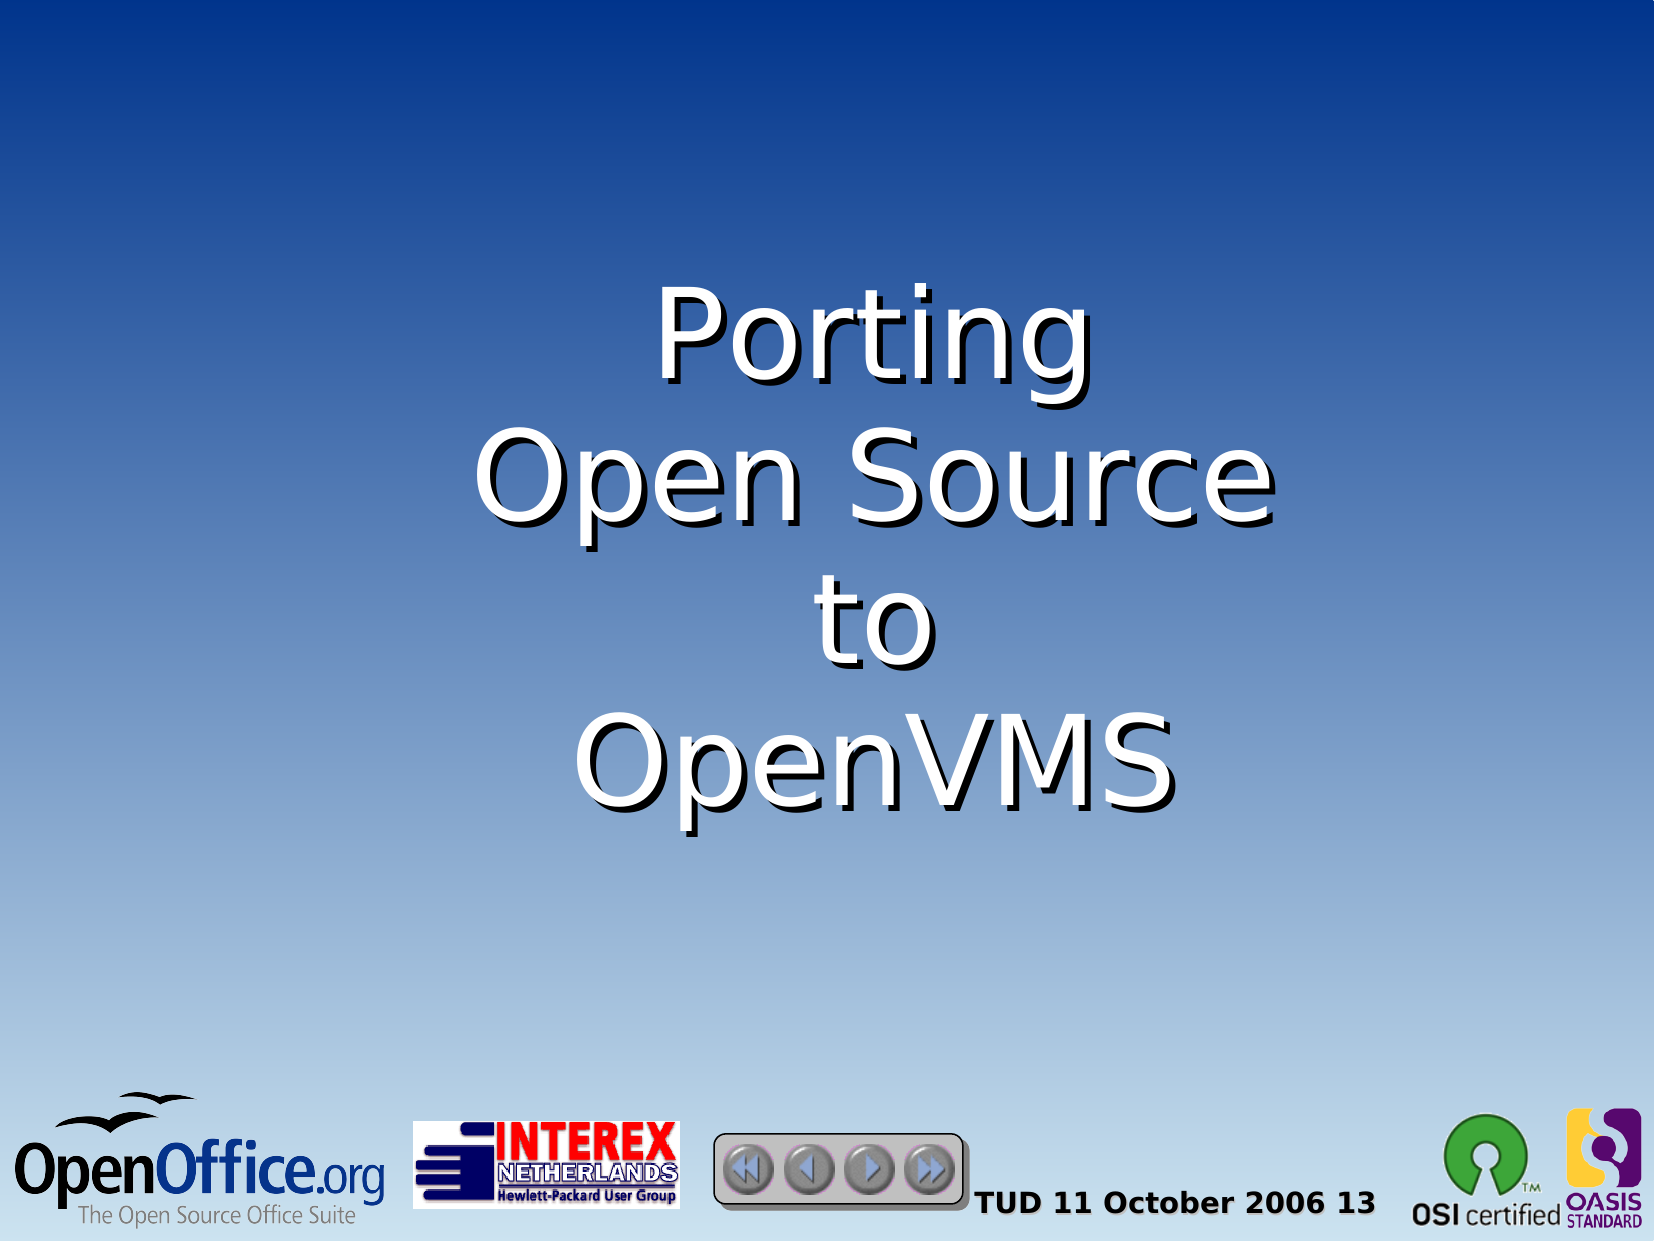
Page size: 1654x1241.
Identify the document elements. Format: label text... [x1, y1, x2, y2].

picture [413, 1121, 680, 1209]
text_box TUD 11 October 2006 32 [980, 1181, 1506, 1241]
picture [15, 1092, 384, 1229]
subtitle Porting Open Source to OpenVMS [82, 29, 1571, 1069]
text_box [714, 1133, 963, 1204]
picture [844, 1144, 895, 1195]
picture [723, 1144, 774, 1195]
picture [1405, 1102, 1654, 1238]
picture [904, 1144, 955, 1195]
picture [784, 1144, 835, 1195]
